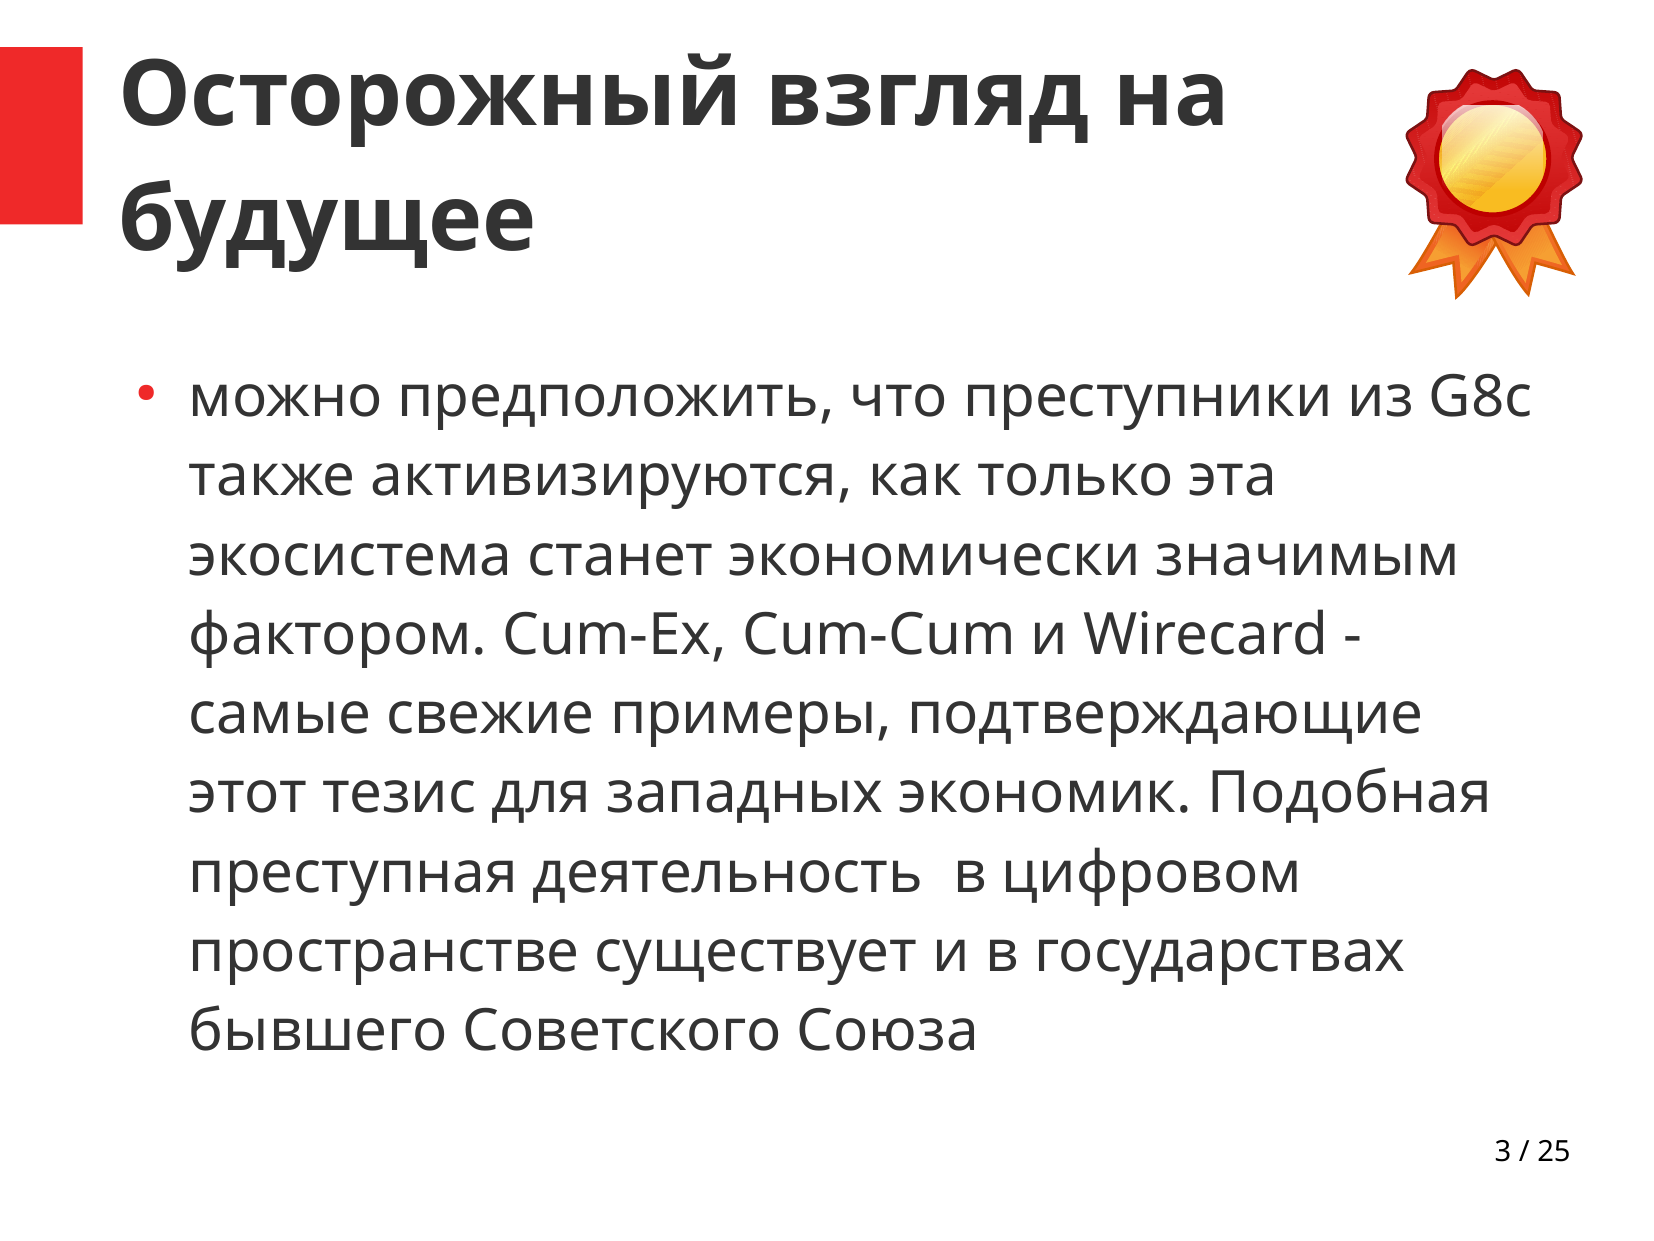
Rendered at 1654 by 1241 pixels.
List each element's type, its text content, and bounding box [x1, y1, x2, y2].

picture [1370, 59, 1619, 308]
list можно предположить, что преступники из G8c также активизируются, как только эта экосистема станет экономически значимым фактором. Cum-Ex, Cum-Cum и Wirecard - самые свежие примеры, подтверждающие этот тезис для западных экономик. Подобная преступная деятельность в цифровом пространстве существует и в государствах бывшего Советского Союза [118, 354, 1536, 1074]
title Осторожный взгляд на будущее [118, 27, 1571, 278]
